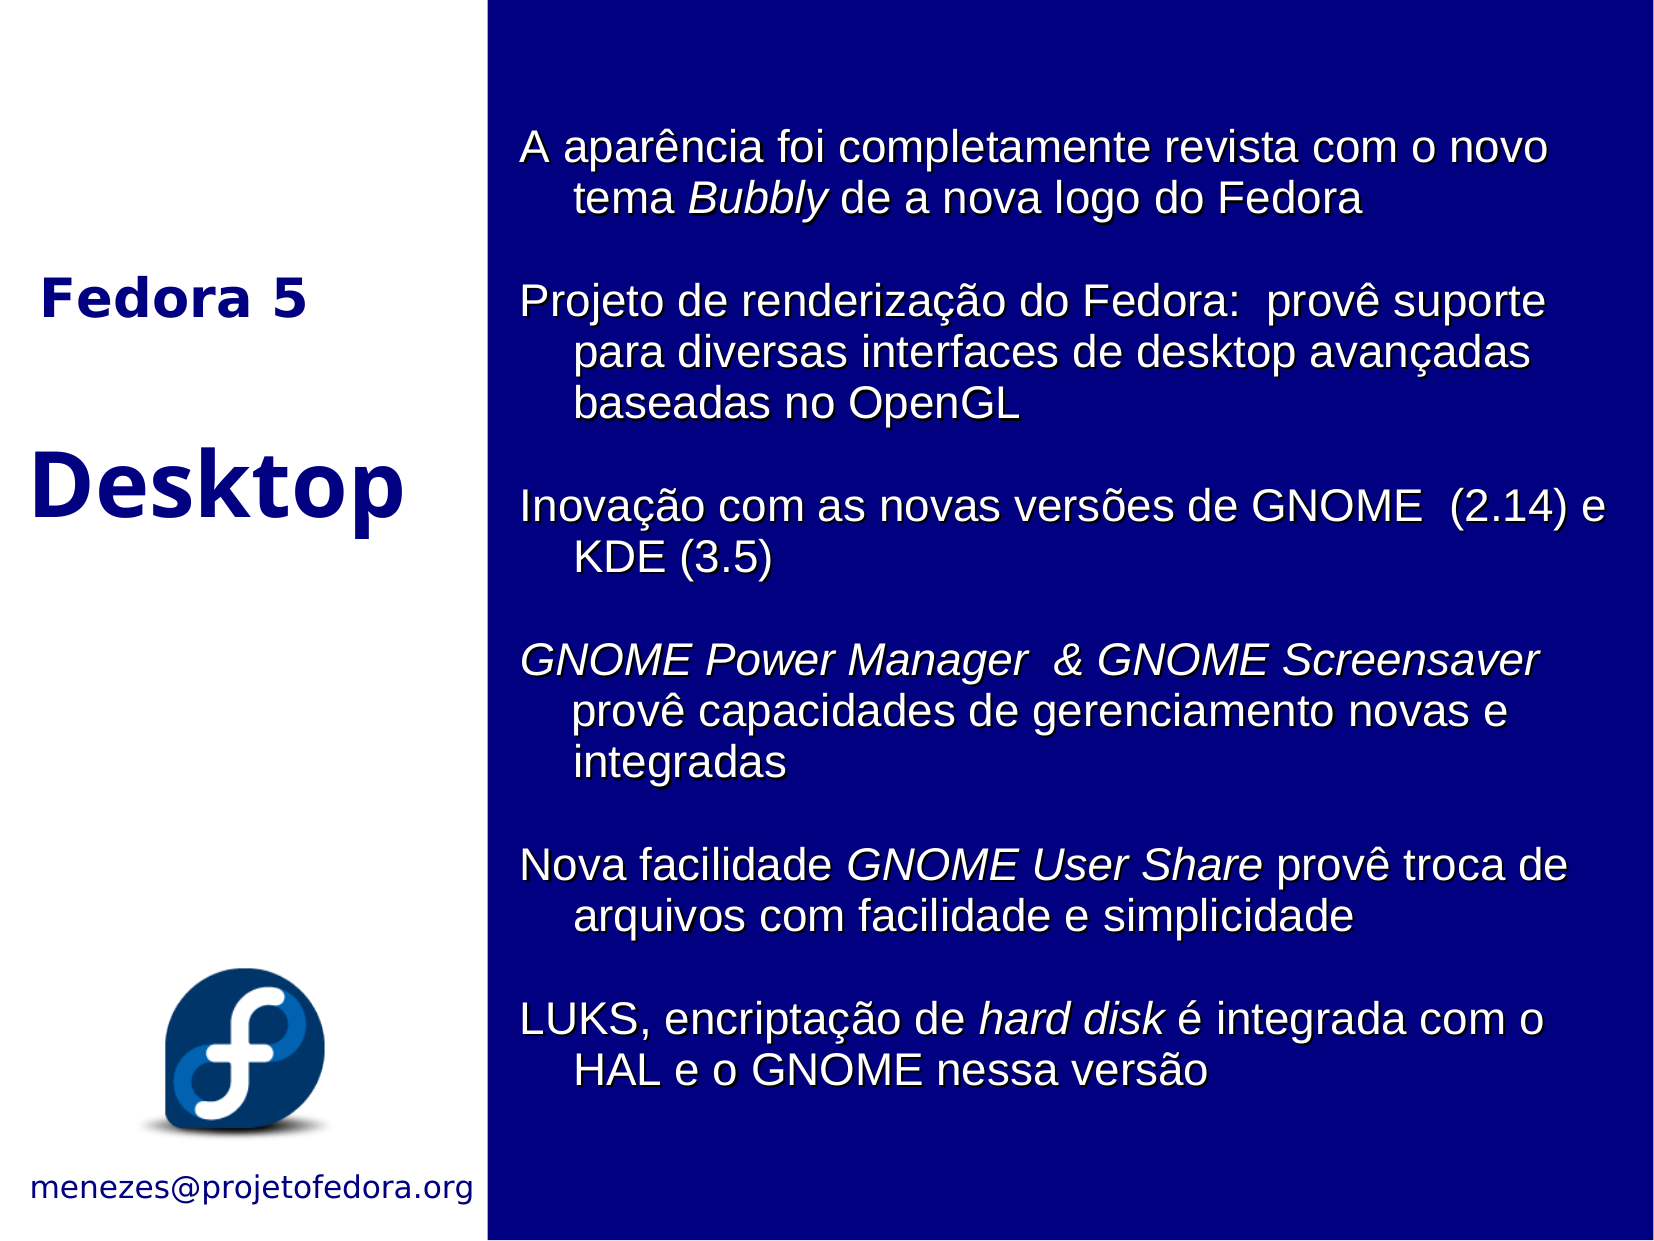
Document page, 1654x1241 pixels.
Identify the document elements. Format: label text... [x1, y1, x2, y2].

text_box Fedora 5 [25, 259, 325, 338]
text_box A aparência foi completamente revista com o novo tema Bubbly de a nova logo do Fedora Projeto de renderização do Fedora: provê suporte para diversas interfaces de desktop avançadas baseadas no OpenGL Inovação com as novas versões de GNOME (2.14) e KDE (3.5) GNOME Power Manager & GNOME Screensaver provê capacidades de gerenciamento novas e integradas Nova facilidade GNOME User Share provê troca de arquivos com facilidade e simplicidade LUKS, encriptação de hard disk é integrada com o HAL e o GNOME nessa versão [487, 113, 1654, 1103]
picture [132, 967, 339, 1141]
text_box Desktop [0, 412, 419, 540]
